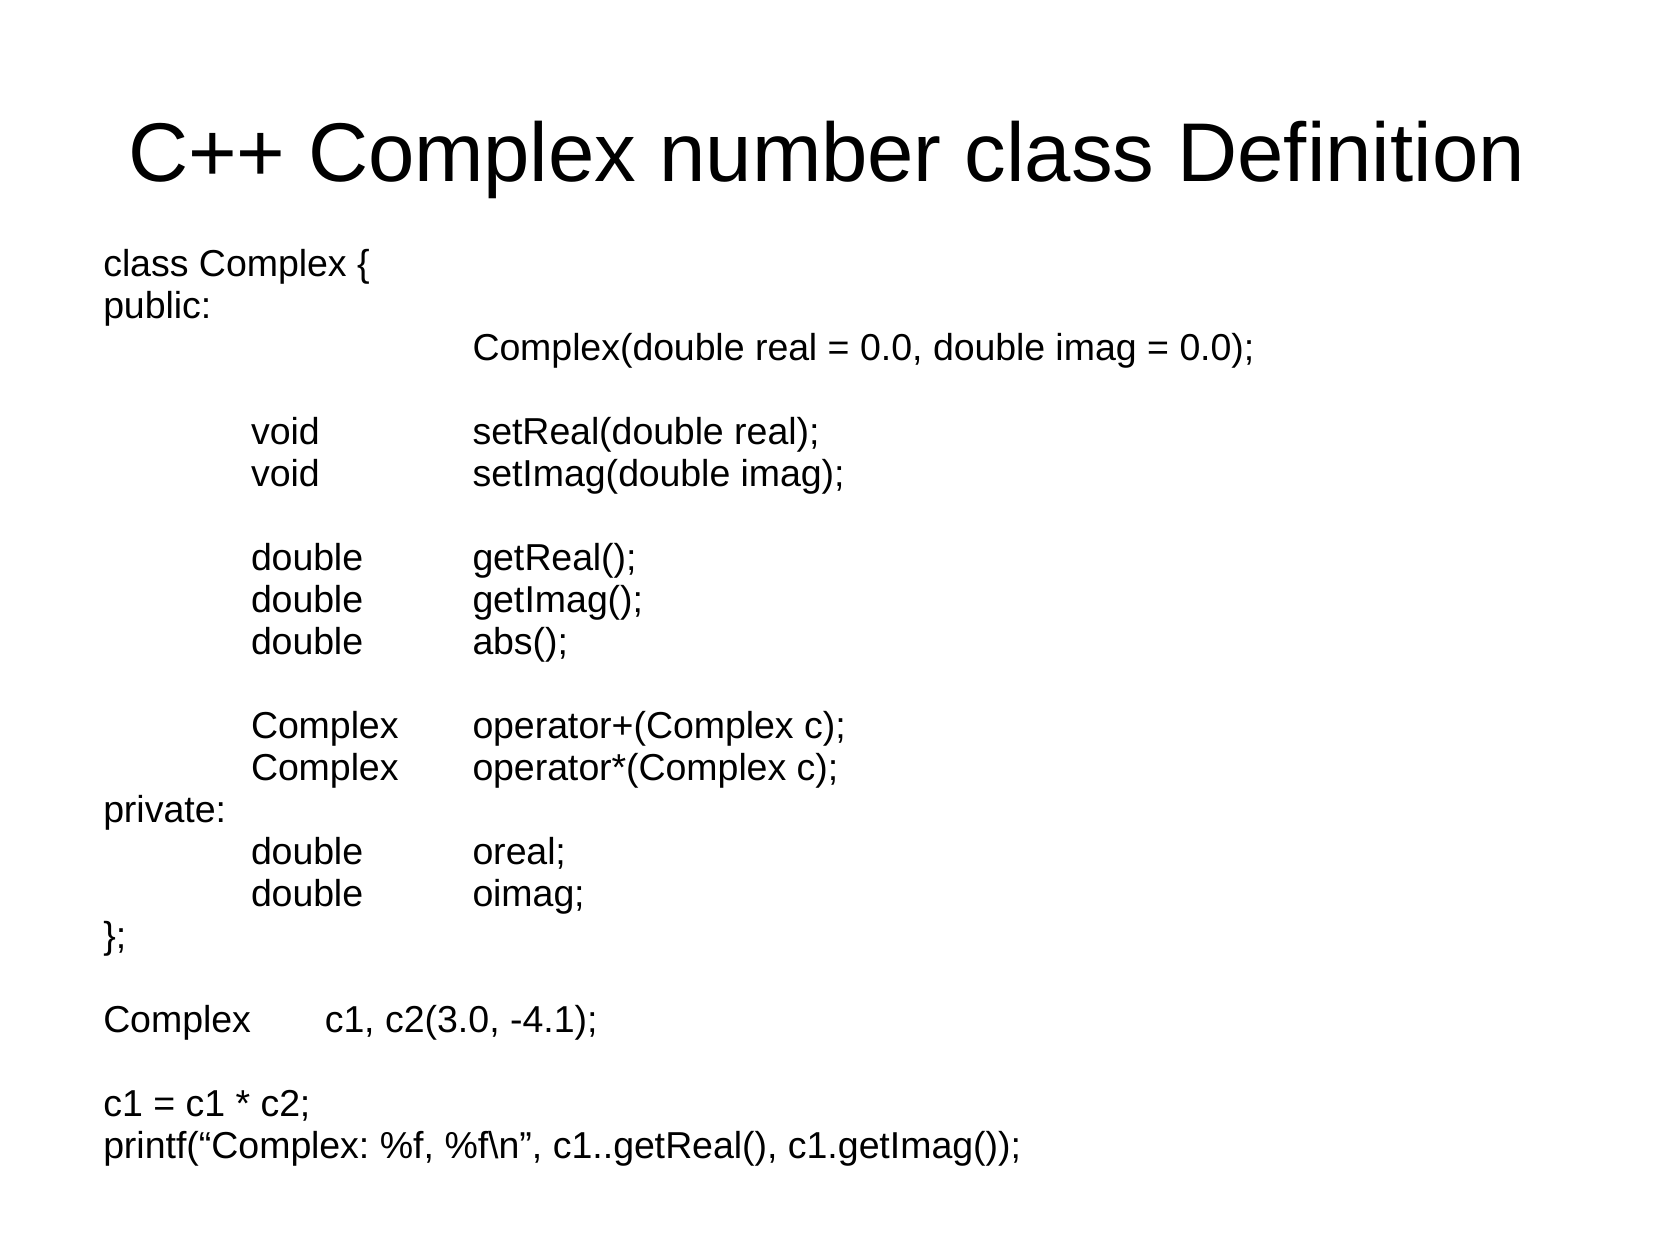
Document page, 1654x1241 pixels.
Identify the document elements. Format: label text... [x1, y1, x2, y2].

title C++ Complex number class Definition [82, 49, 1571, 257]
text_box class Complex { public: Complex(double real = 0.0, double imag = 0.0); void setReal(double real); void setImag(double imag); double getReal(); double getImag(); double abs(); Complex operator+(Complex c); Complex operator*(Complex c); private: double oreal; double oimag; }; Complex c1, c2(3.0, -4.1); c1 = c1 * c2; printf(“Complex: %f, %f\n”, c1..getReal(), c1.getImag()); [88, 235, 1536, 1174]
